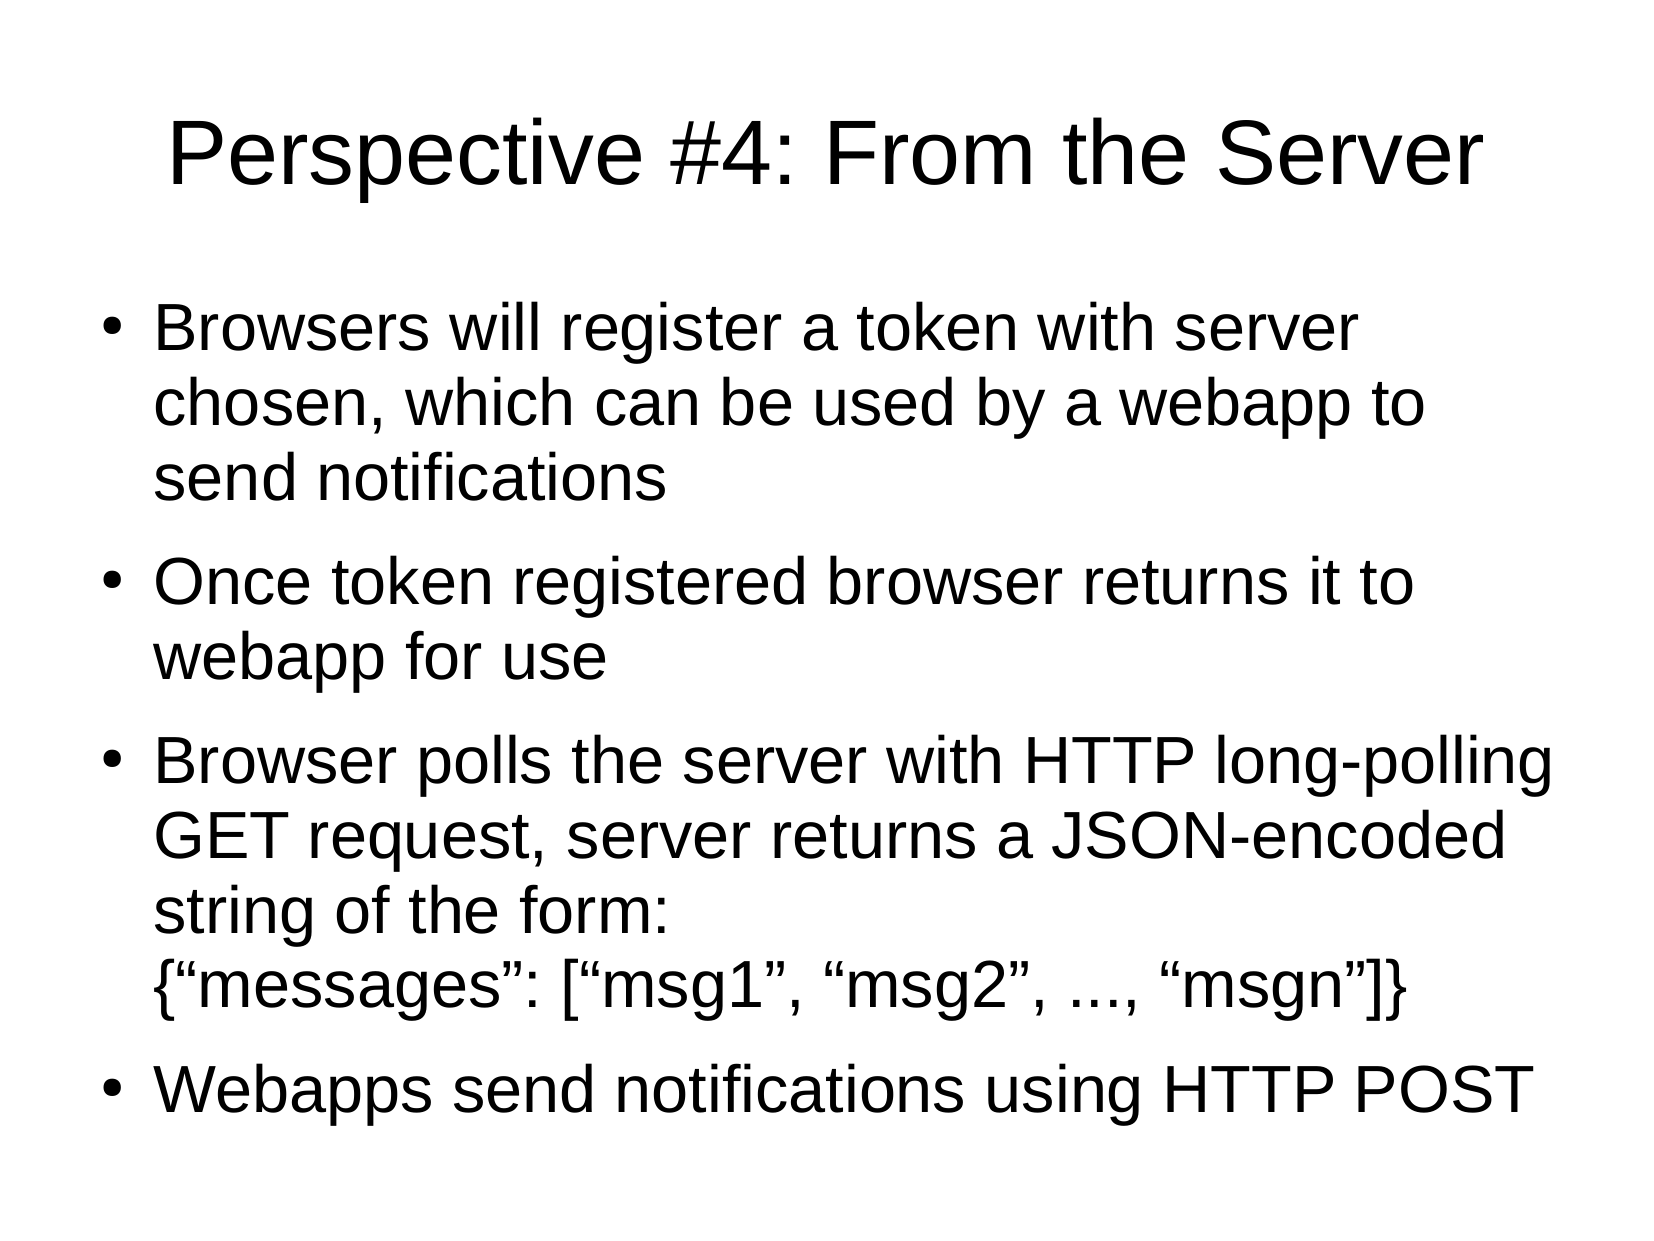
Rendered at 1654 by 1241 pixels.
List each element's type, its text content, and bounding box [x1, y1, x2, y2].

title Perspective #4: From the Server [82, 56, 1571, 250]
list Browsers will register a token with server chosen, which can be used by a webapp to send notifications Once token registered browser returns it to webapp for use Browser polls the server with HTTP long-polling GET request, server returns a JSON-encoded string of the form: {“messages”: [“msg1”, “msg2”, ..., “msgn”]} Webapps send notifications using HTTP POST [82, 290, 1571, 1122]
